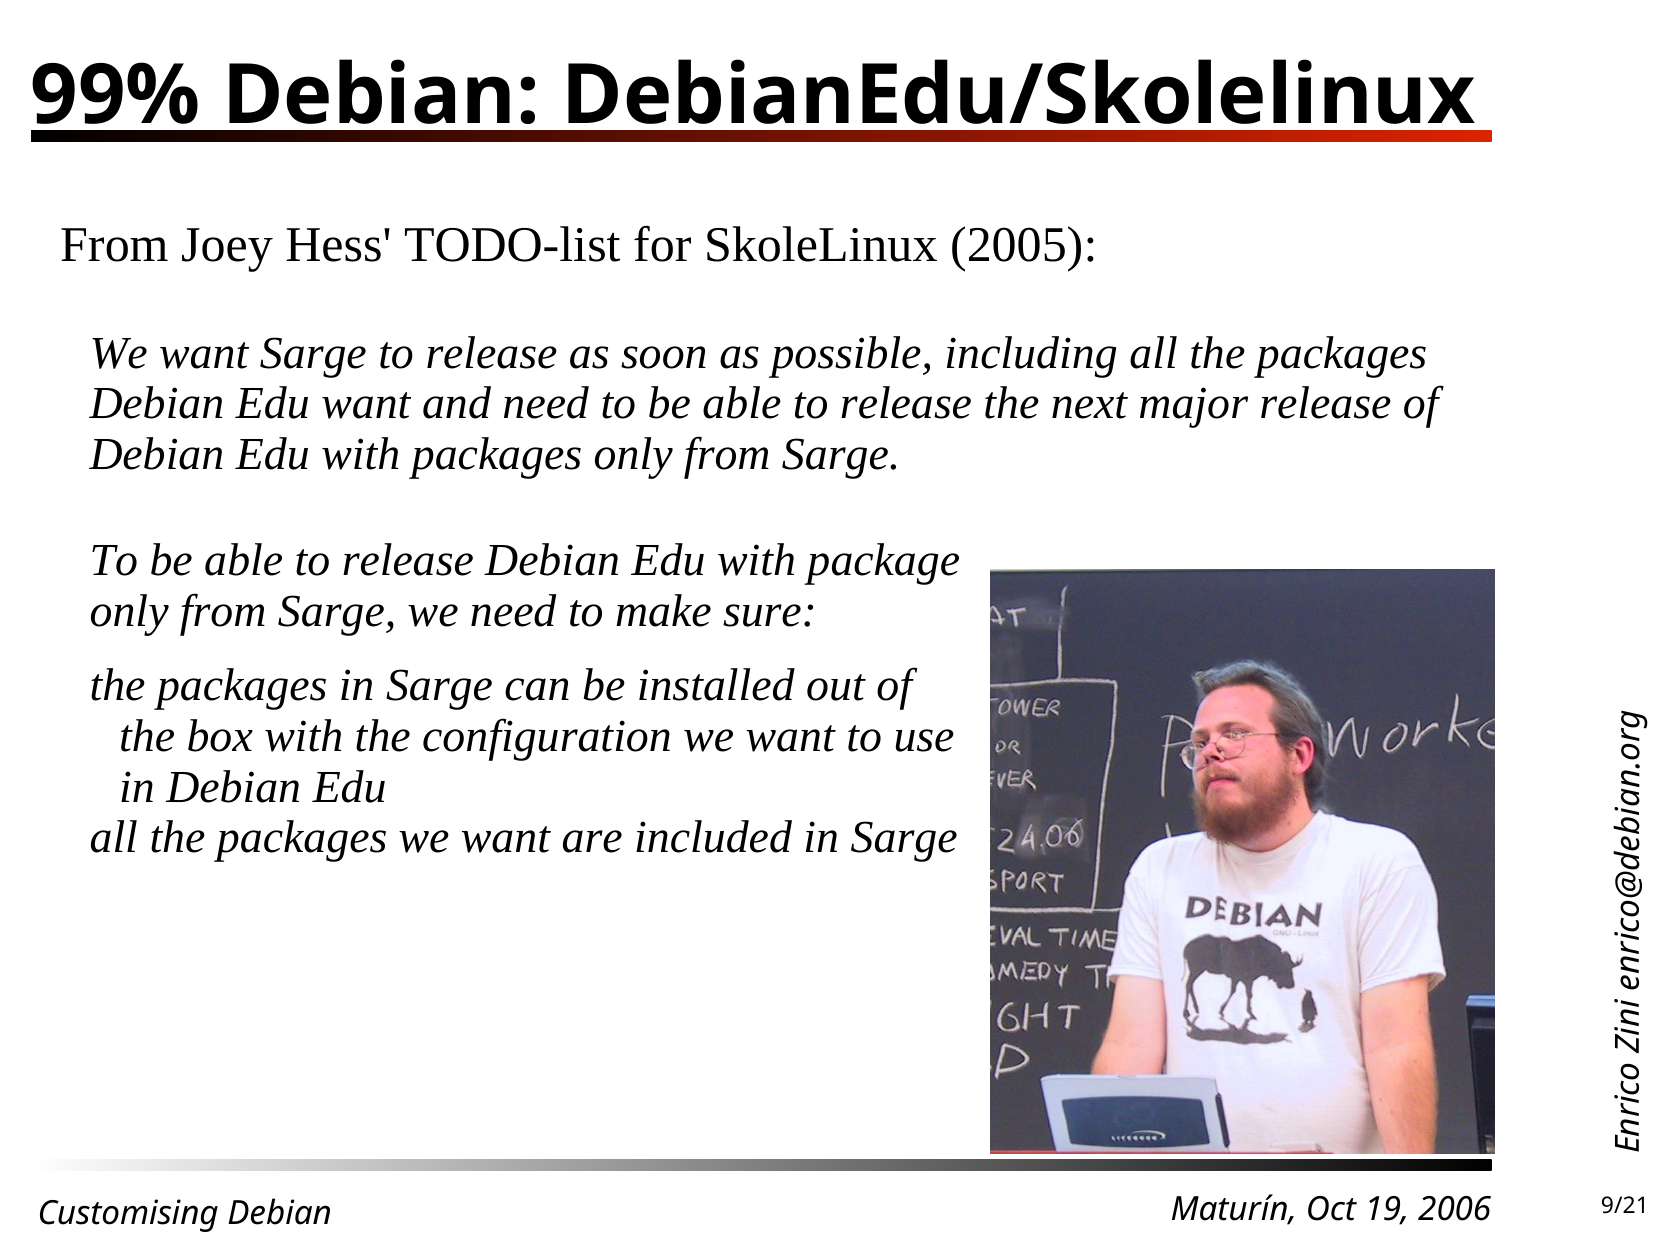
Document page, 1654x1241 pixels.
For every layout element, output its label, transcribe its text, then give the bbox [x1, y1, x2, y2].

picture [990, 569, 1495, 1154]
text_box From Joey Hess' TODO-list for SkoleLinux (2005): We want Sarge to release as soon as possible, including all the packages Debian Edu want and need to be able to release the next major release of Debian Edu with packages only from Sarge. To be able to release Debian Edu with package only from Sarge, we need to make sure: the packages in Sarge can be installed out of the box with the configuration we want to use in Debian Edu all the packages we want are included in Sarge [60, 216, 1495, 1154]
text_box 99% Debian: DebianEdu/Skolelinux [30, 34, 1495, 169]
